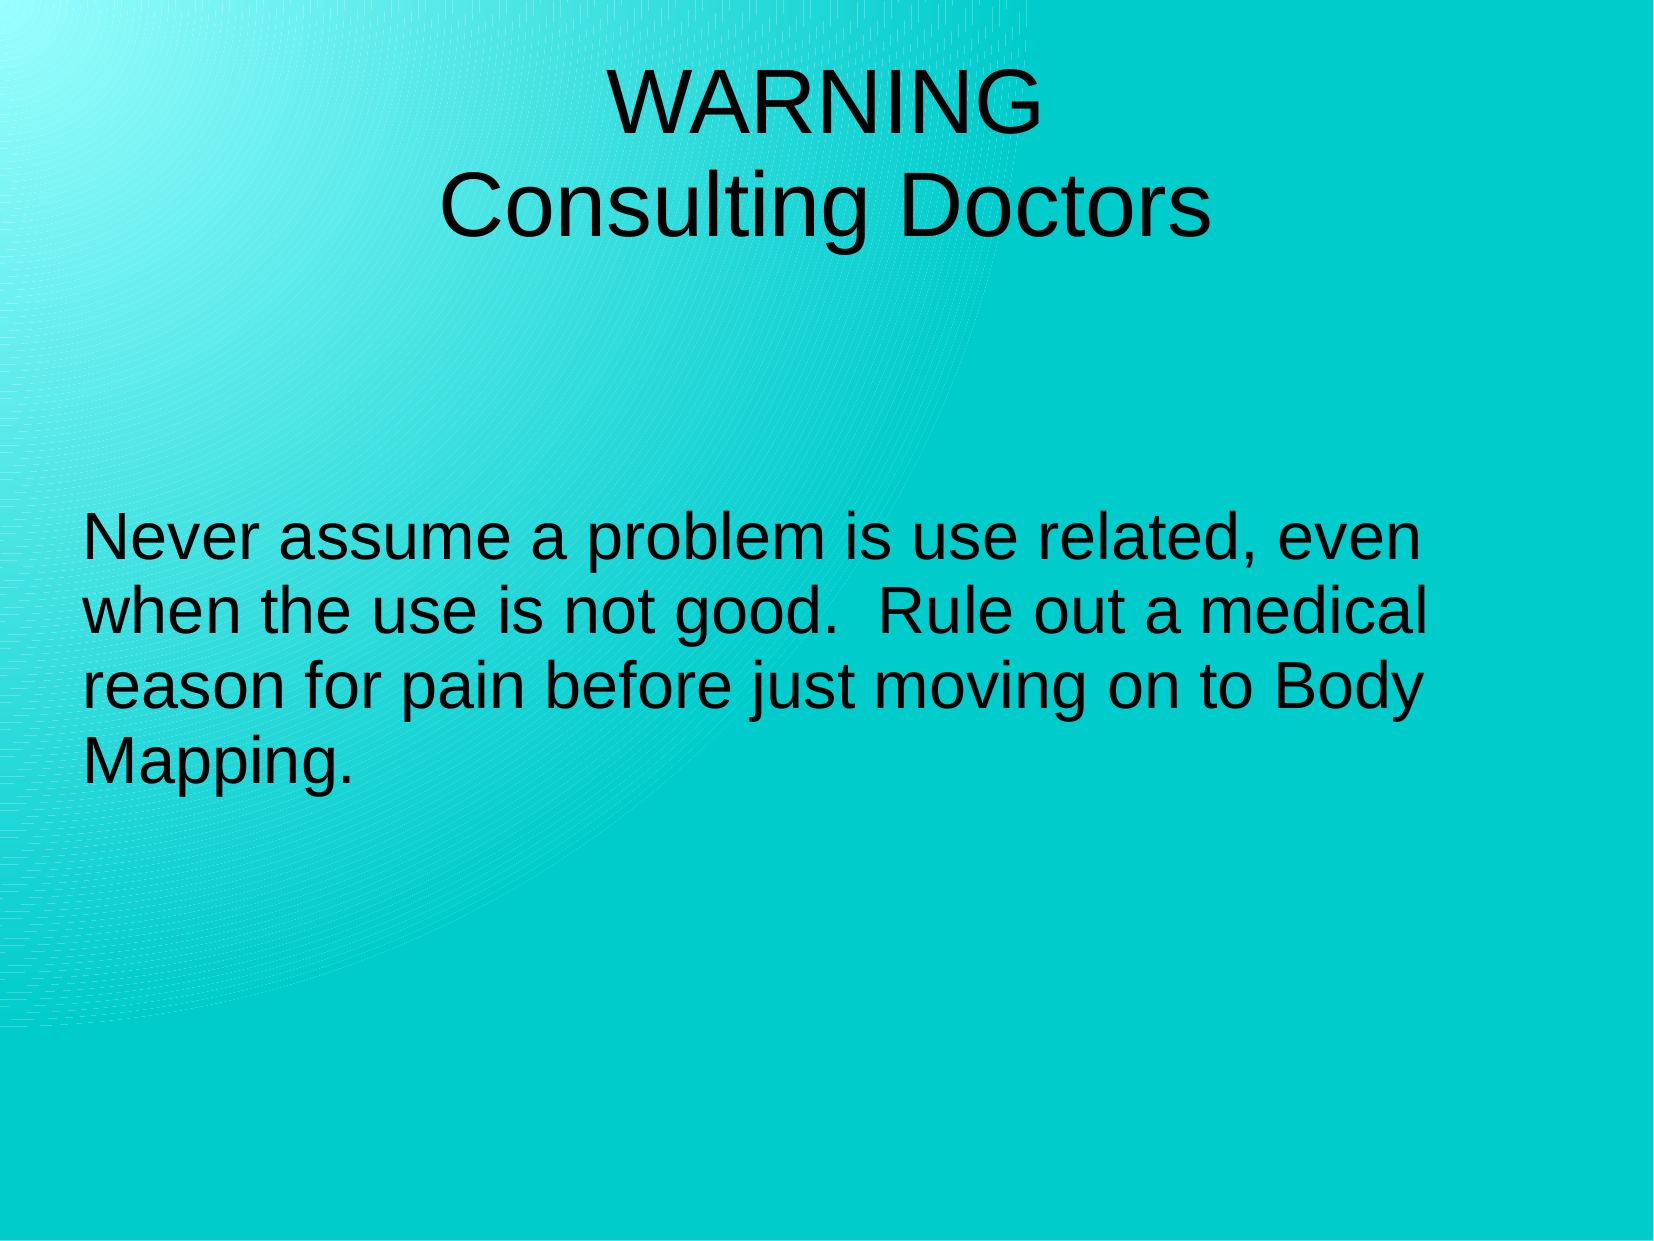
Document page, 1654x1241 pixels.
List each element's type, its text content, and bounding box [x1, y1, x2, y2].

list Never assume a problem is use related, even when the use is not good. Rule out a medical reason for pain before just moving on to Body Mapping. [82, 290, 1571, 1109]
title WARNING Consulting Doctors [82, 49, 1571, 257]
